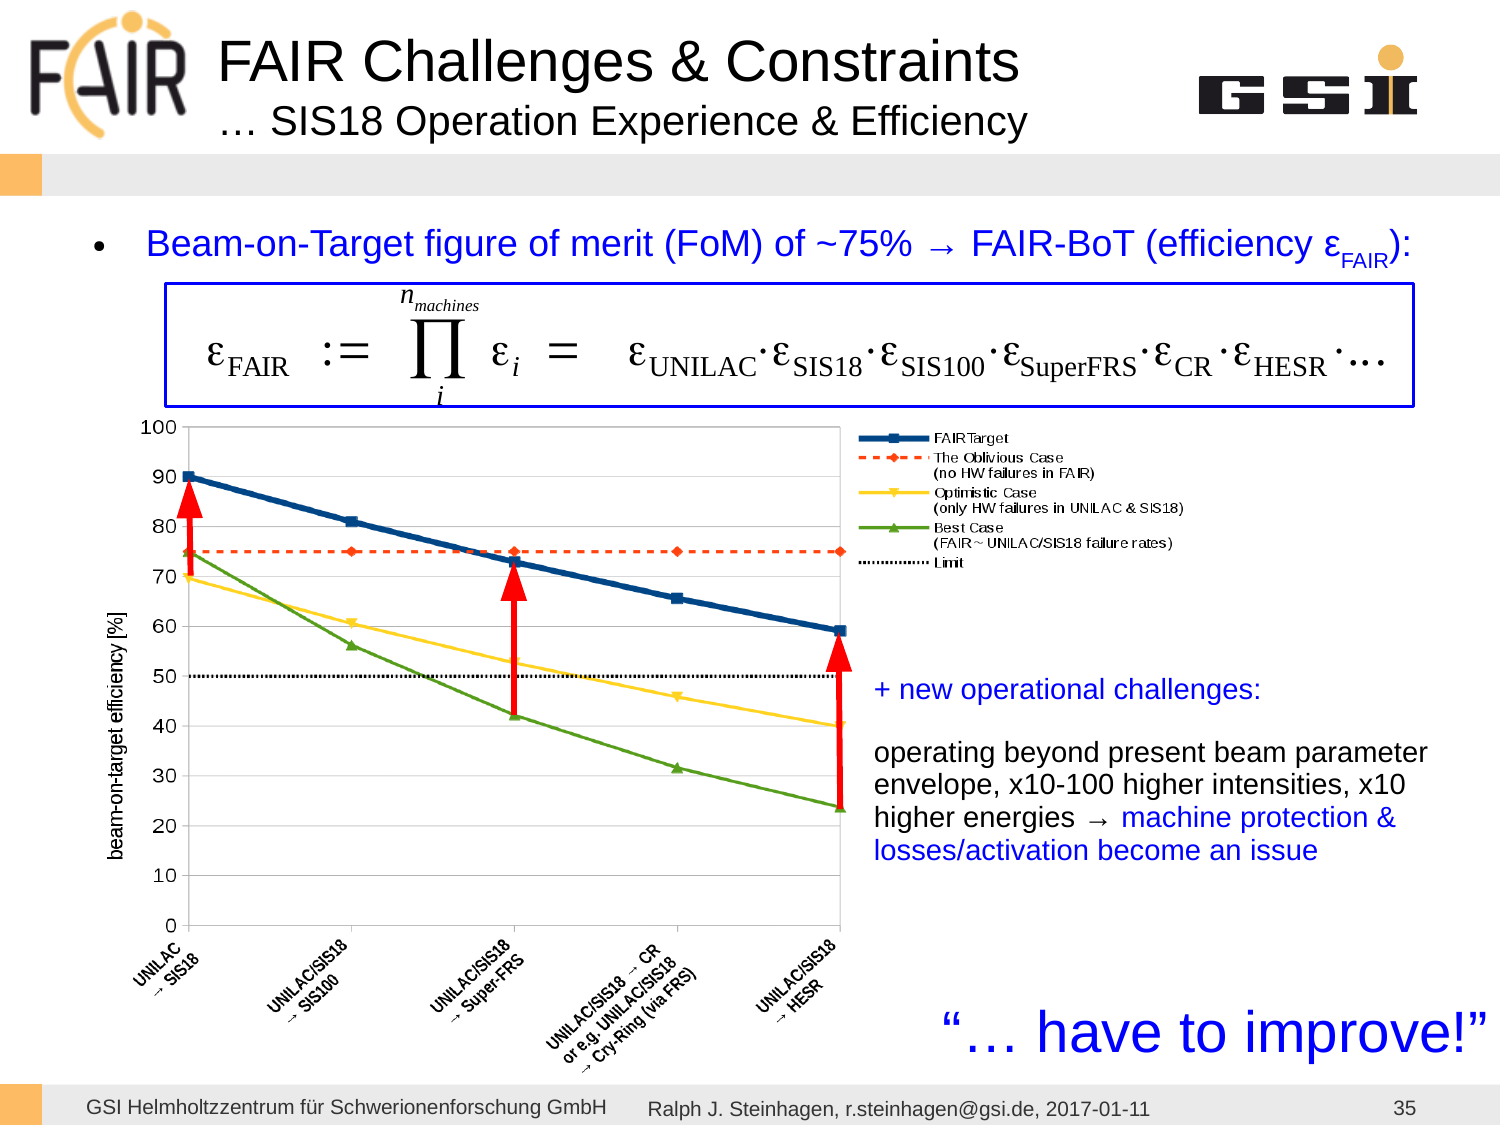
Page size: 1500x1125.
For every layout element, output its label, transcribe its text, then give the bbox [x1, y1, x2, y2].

picture [51, 412, 1189, 1081]
picture [30, 9, 187, 141]
list + new operational challenges: operating beyond present beam parameter envelope, x10-100 higher intensities, x10 higher energies → machine protection & losses/activation become an issue “… have to improve!” [874, 673, 1489, 976]
picture [1197, 42, 1419, 117]
list Beam-on-Target figure of merit (FoM) of ~75% → FAIR-BoT (efficiency εFAIR): [75, 221, 1425, 413]
title FAIR Challenges & Constraints … SIS18 Operation Experience & Efficiency [217, 20, 1180, 147]
